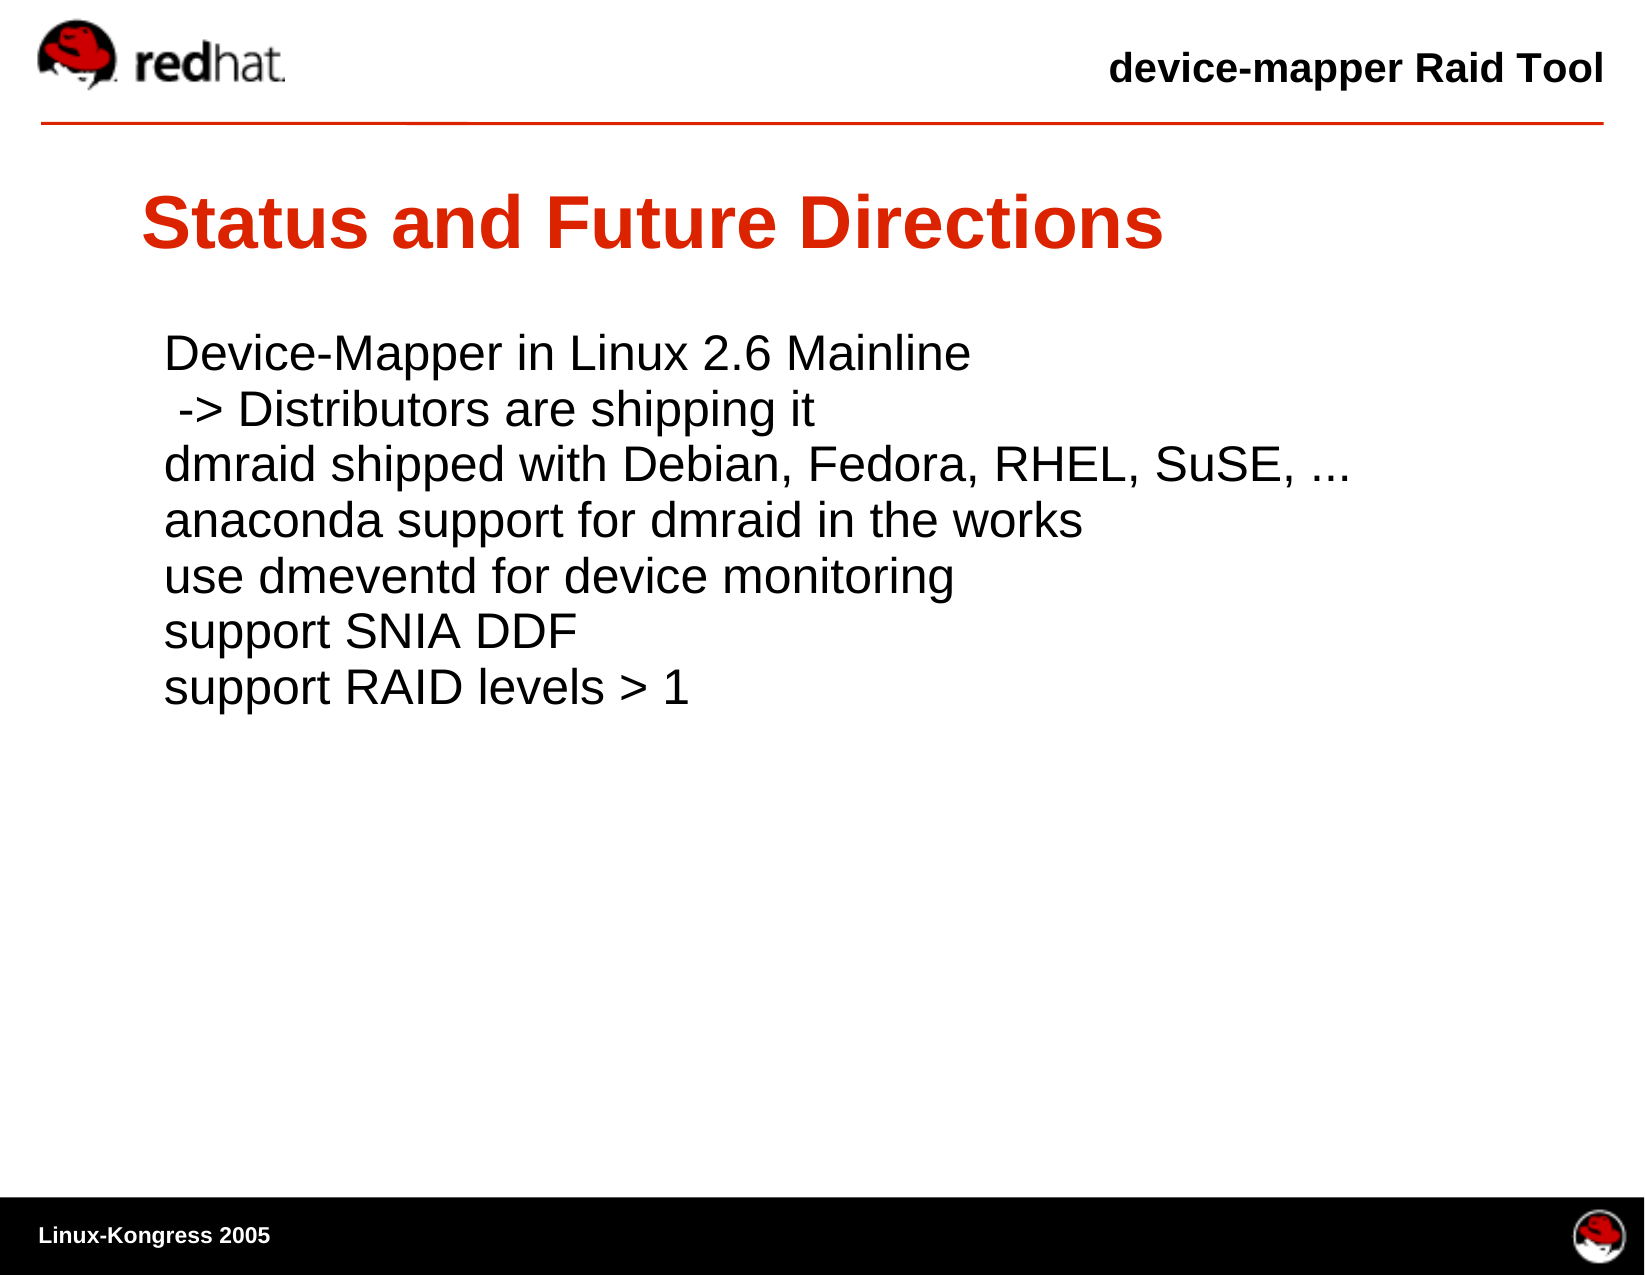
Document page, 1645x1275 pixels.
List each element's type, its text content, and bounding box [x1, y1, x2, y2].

picture [1568, 1206, 1631, 1270]
text_box Linux-Kongress 2005 [38, 1222, 381, 1252]
text_box Device-Mapper in Linux 2.6 Mainline -> Distributors are shipping it dmraid shipped with Debian, Fedora, RHEL, SuSE, ... anaconda support for dmraid in the works use dmeventd for device monitoring support SNIA DDF support RAID levels > 1 [150, 324, 1382, 886]
text_box Status and Future Directions [141, 180, 371, 274]
picture [36, 17, 285, 102]
text_box device-mapper Raid Tool [959, 44, 1605, 97]
text_box [0, 1197, 1645, 1275]
